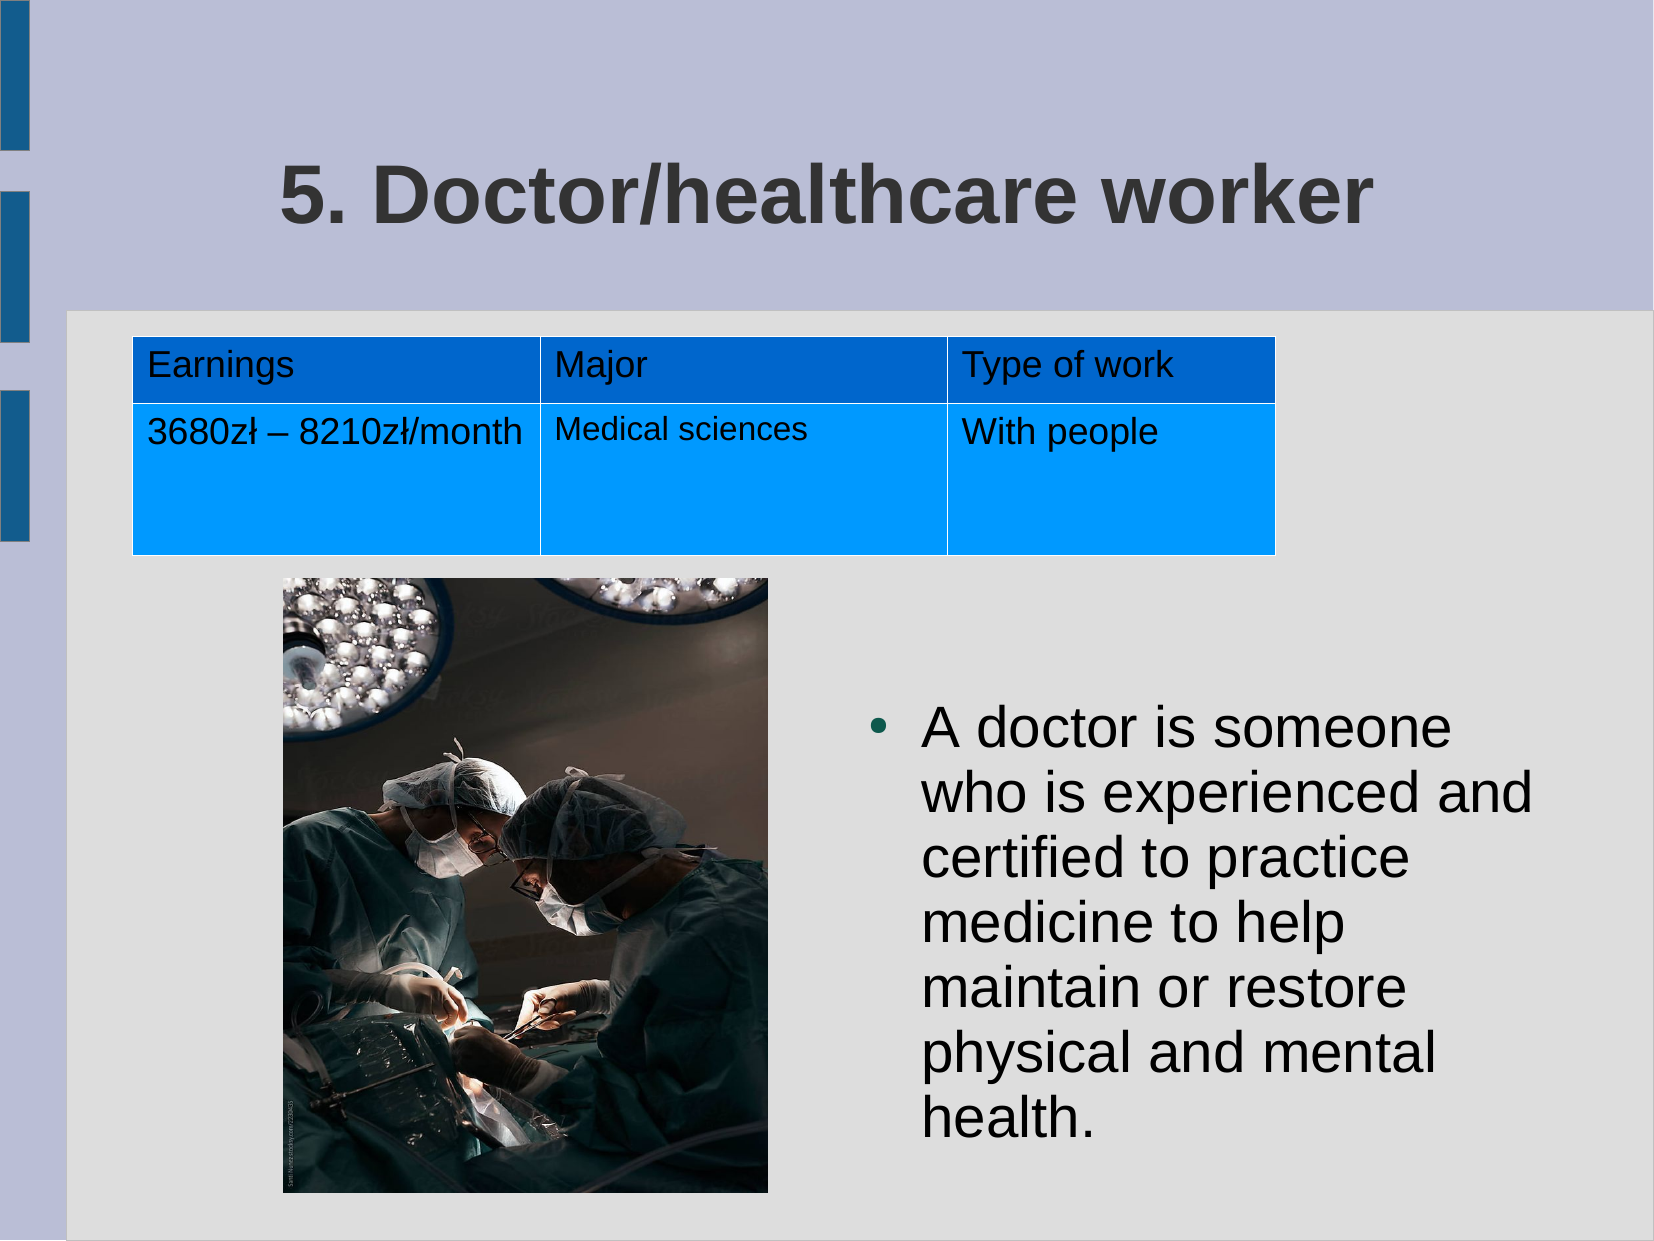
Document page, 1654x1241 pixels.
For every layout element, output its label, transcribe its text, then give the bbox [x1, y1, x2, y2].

table_cell With people [948, 404, 1275, 555]
table_header Major [541, 337, 947, 403]
table_cell Medical sciences [541, 404, 947, 555]
list A doctor is someone who is experienced and certified to practice medicine to help maintain or restore physical and mental health. [850, 695, 1540, 1241]
table_header Earnings [133, 337, 540, 403]
table_header Type of work [948, 337, 1275, 403]
picture [283, 578, 768, 1193]
table_cell 3680zł – 8210zł/month [133, 404, 540, 555]
title 5. Doctor/healthcare worker [121, 91, 1534, 299]
